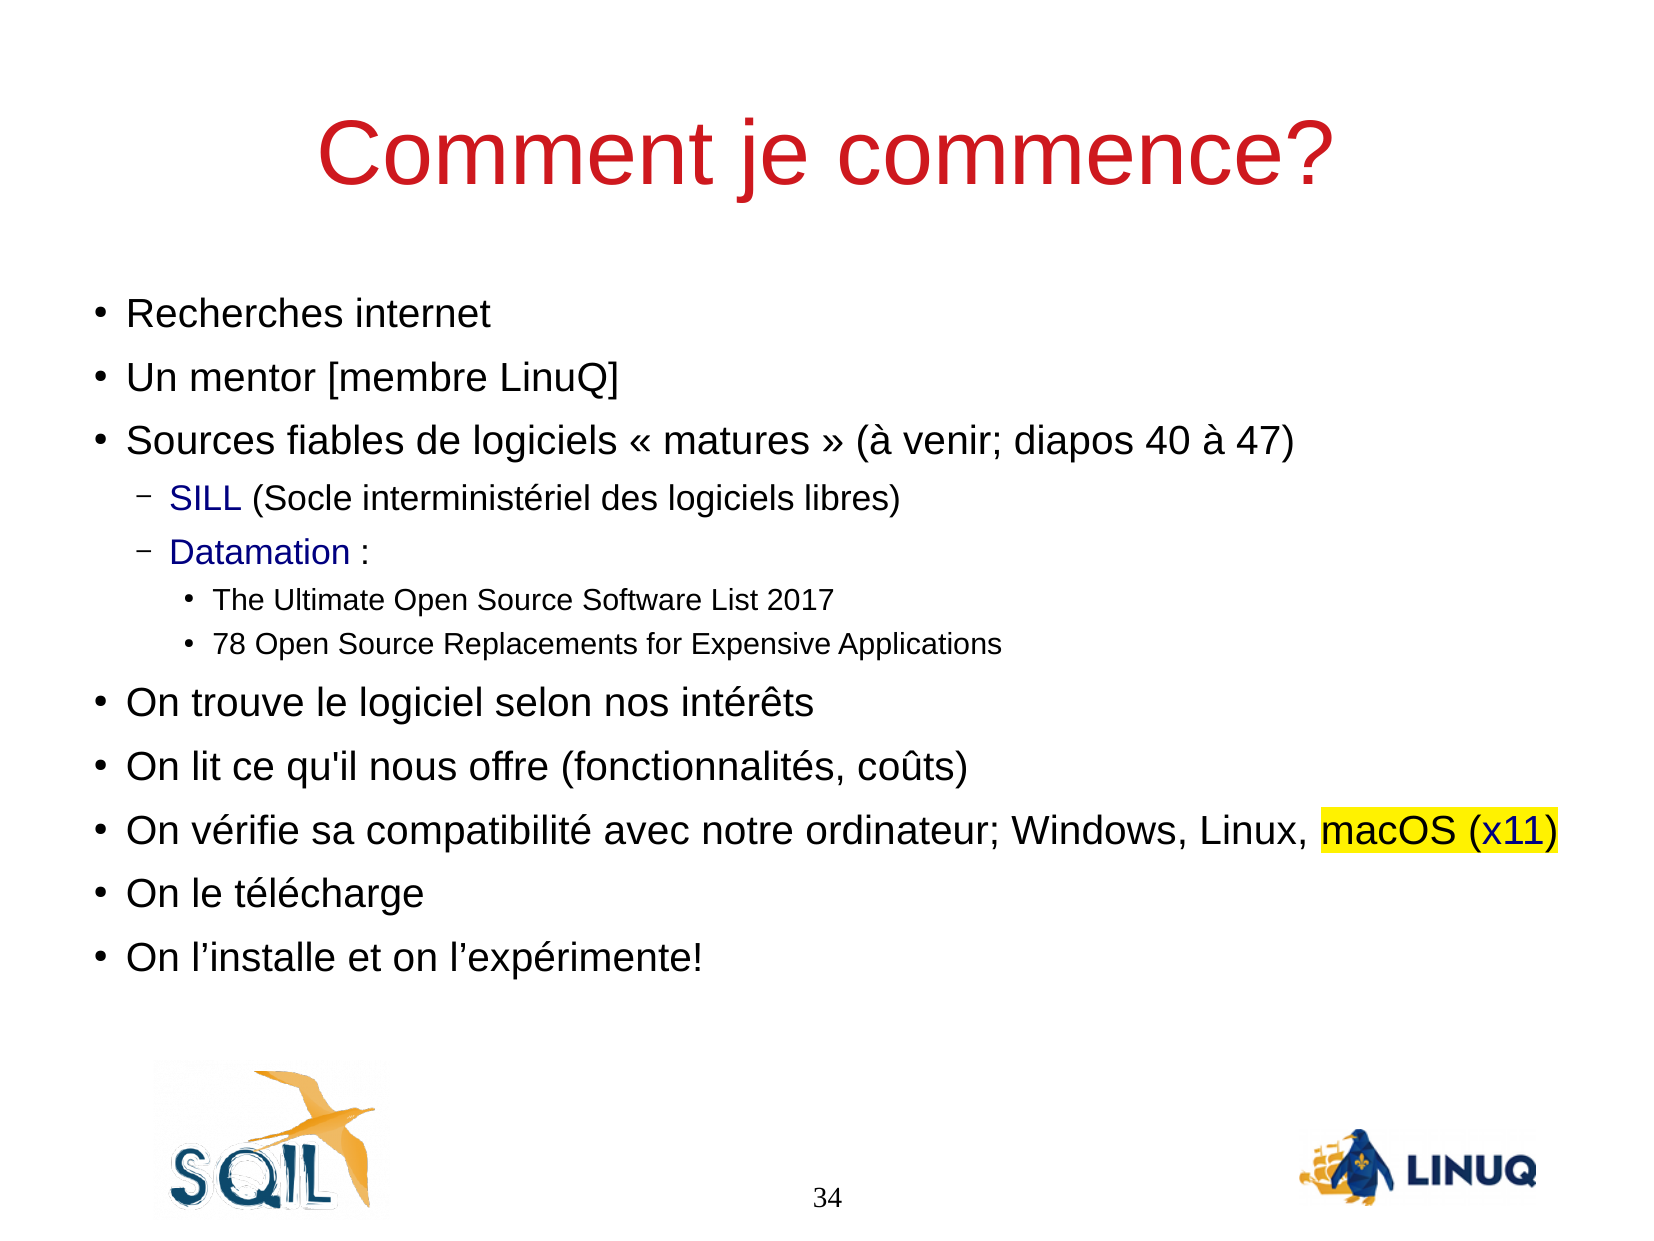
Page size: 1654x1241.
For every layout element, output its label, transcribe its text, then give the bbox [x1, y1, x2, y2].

title Comment je commence? [82, 49, 1571, 257]
picture [153, 1060, 390, 1220]
picture [1299, 1129, 1536, 1206]
list Recherches internet Un mentor [membre LinuQ] Sources fiables de logiciels « matures » (à venir; diapos 40 à 47) SILL (Socle interministériel des logiciels libres) Datamation : The Ultimate Open Source Software List 2017 78 Open Source Replacements for Expensive Applications On trouve le logiciel selon nos intérêts On lit ce qu'il nous offre (fonctionnalités, coûts) On vérifie sa compatibilité avec notre ordinateur; Windows, Linux, macOS (x11) On le télécharge On l’installe et on l’expérimente! [82, 290, 1571, 1010]
